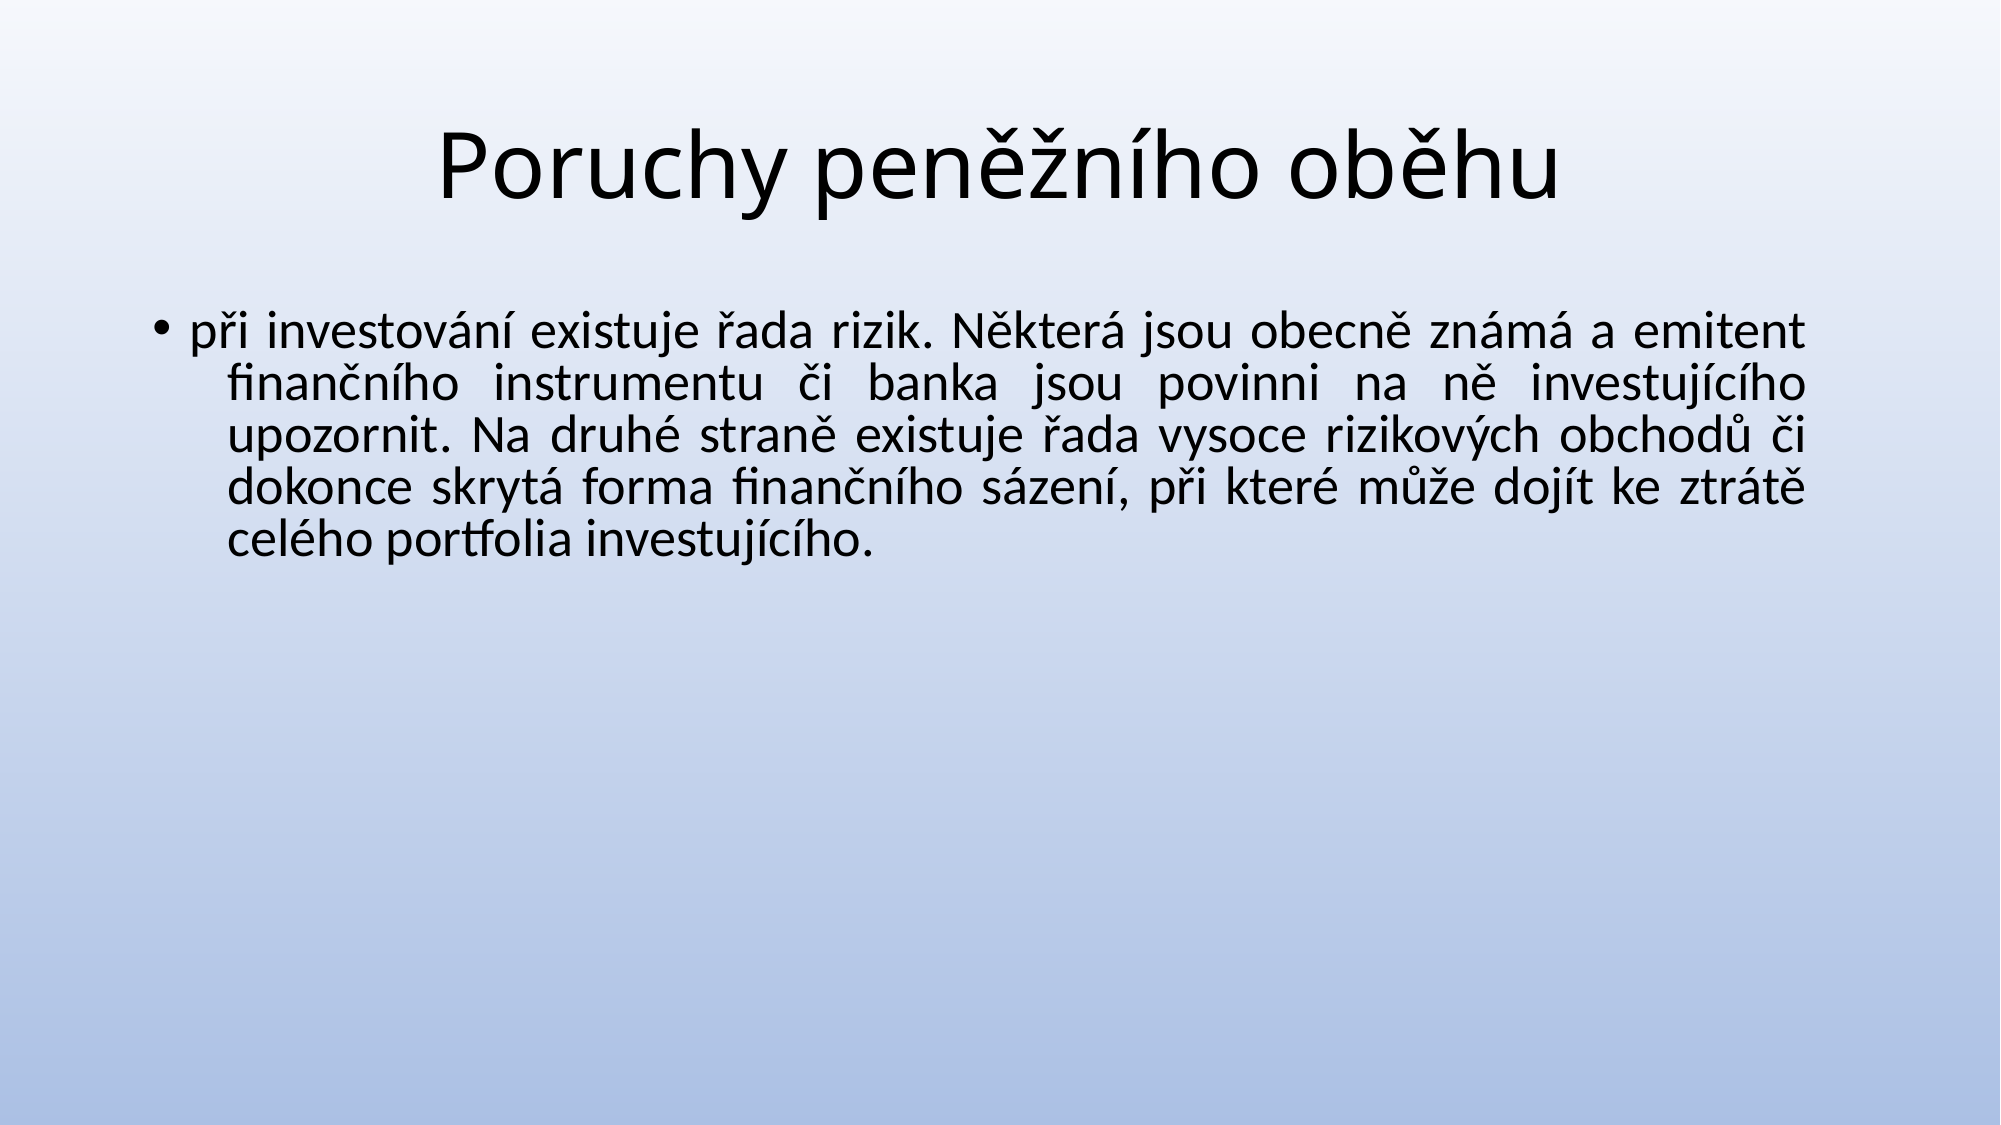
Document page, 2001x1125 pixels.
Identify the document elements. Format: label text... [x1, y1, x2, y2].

title Poruchy peněžního oběhu [137, 59, 1863, 278]
list při investování existuje řada rizik. Některá jsou obecně známá a emitent finančního instrumentu či banka jsou povinni na ně investujícího upozornit. Na druhé straně existuje řada vysoce rizikových obchodů či dokonce skrytá forma finančního sázení, při které může dojít ke ztrátě celého portfolia investujícího. [137, 299, 1825, 1014]
